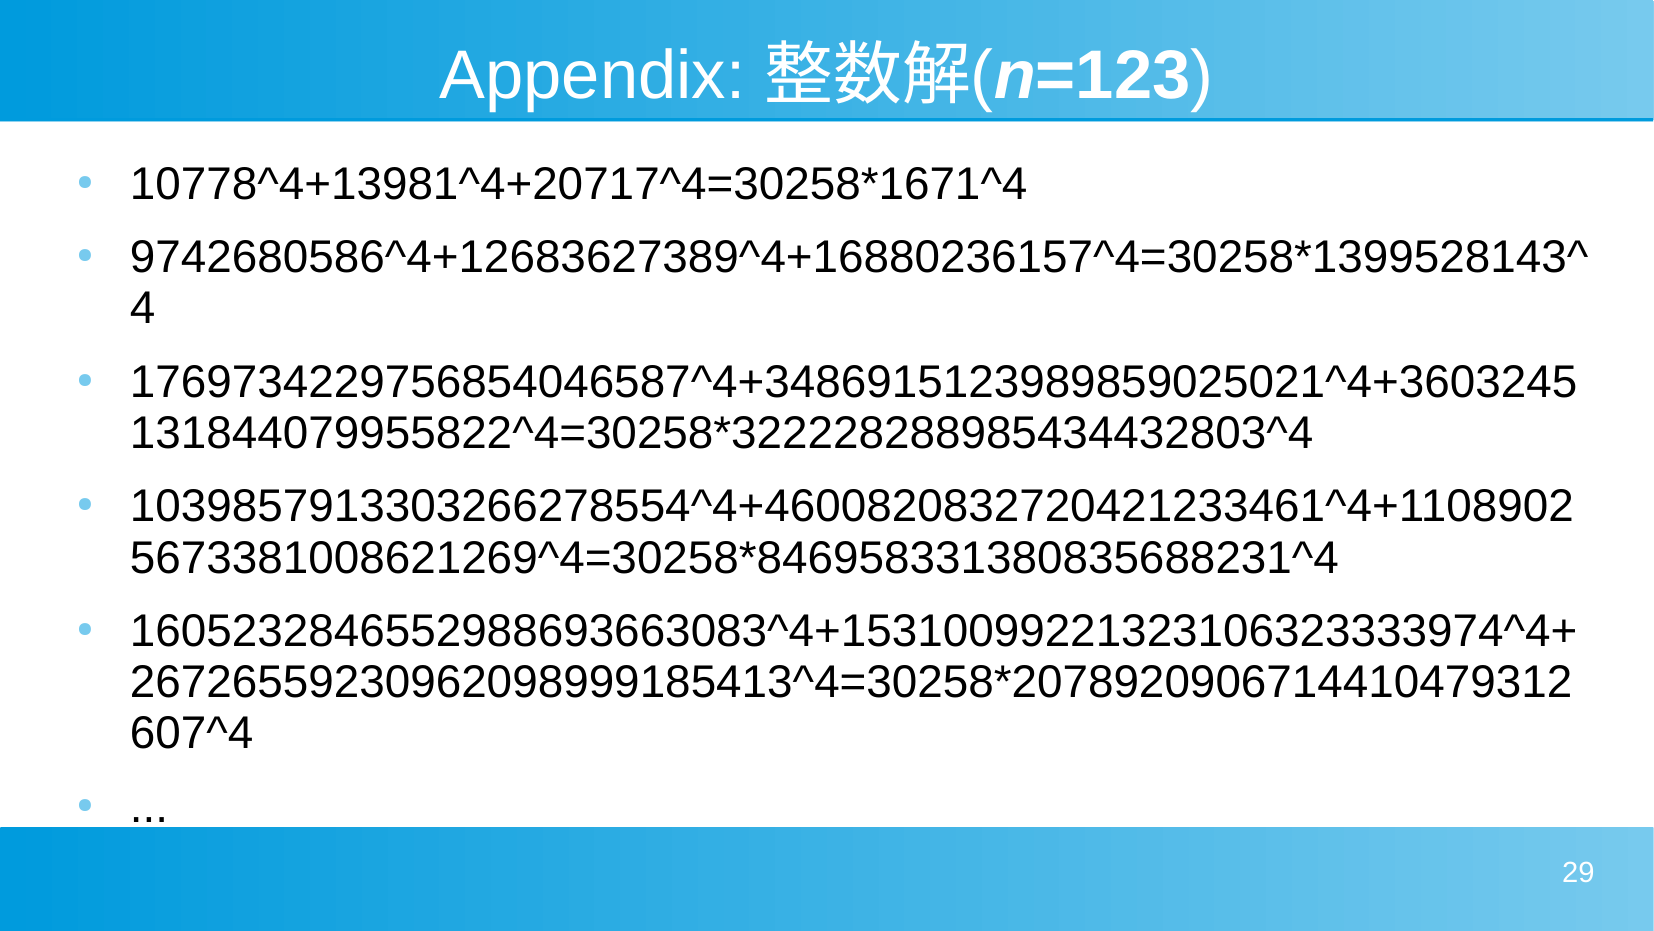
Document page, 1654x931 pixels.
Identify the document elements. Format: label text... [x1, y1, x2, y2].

list 10778^4+13981^4+20717^4=30258*1671^4 9742680586^4+12683627389^4+16880236157^4=30258*1399528143^4 1769734229756854046587^4+3486915123989859025021^4+3603245131844079955822^4=30258*322228288985434432803^4 1039857913303266278554^4+4600820832720421233461^4+11089025673381008621269^4=30258*846958331380835688231^4 1605232846552988693663083^4+15310099221323106323333974^4+26726559230962098999185413^4=30258*2078920906714410479312607^4 ... [59, 121, 1595, 857]
title Appendix: 整数解(n=123) [59, 29, 1595, 108]
